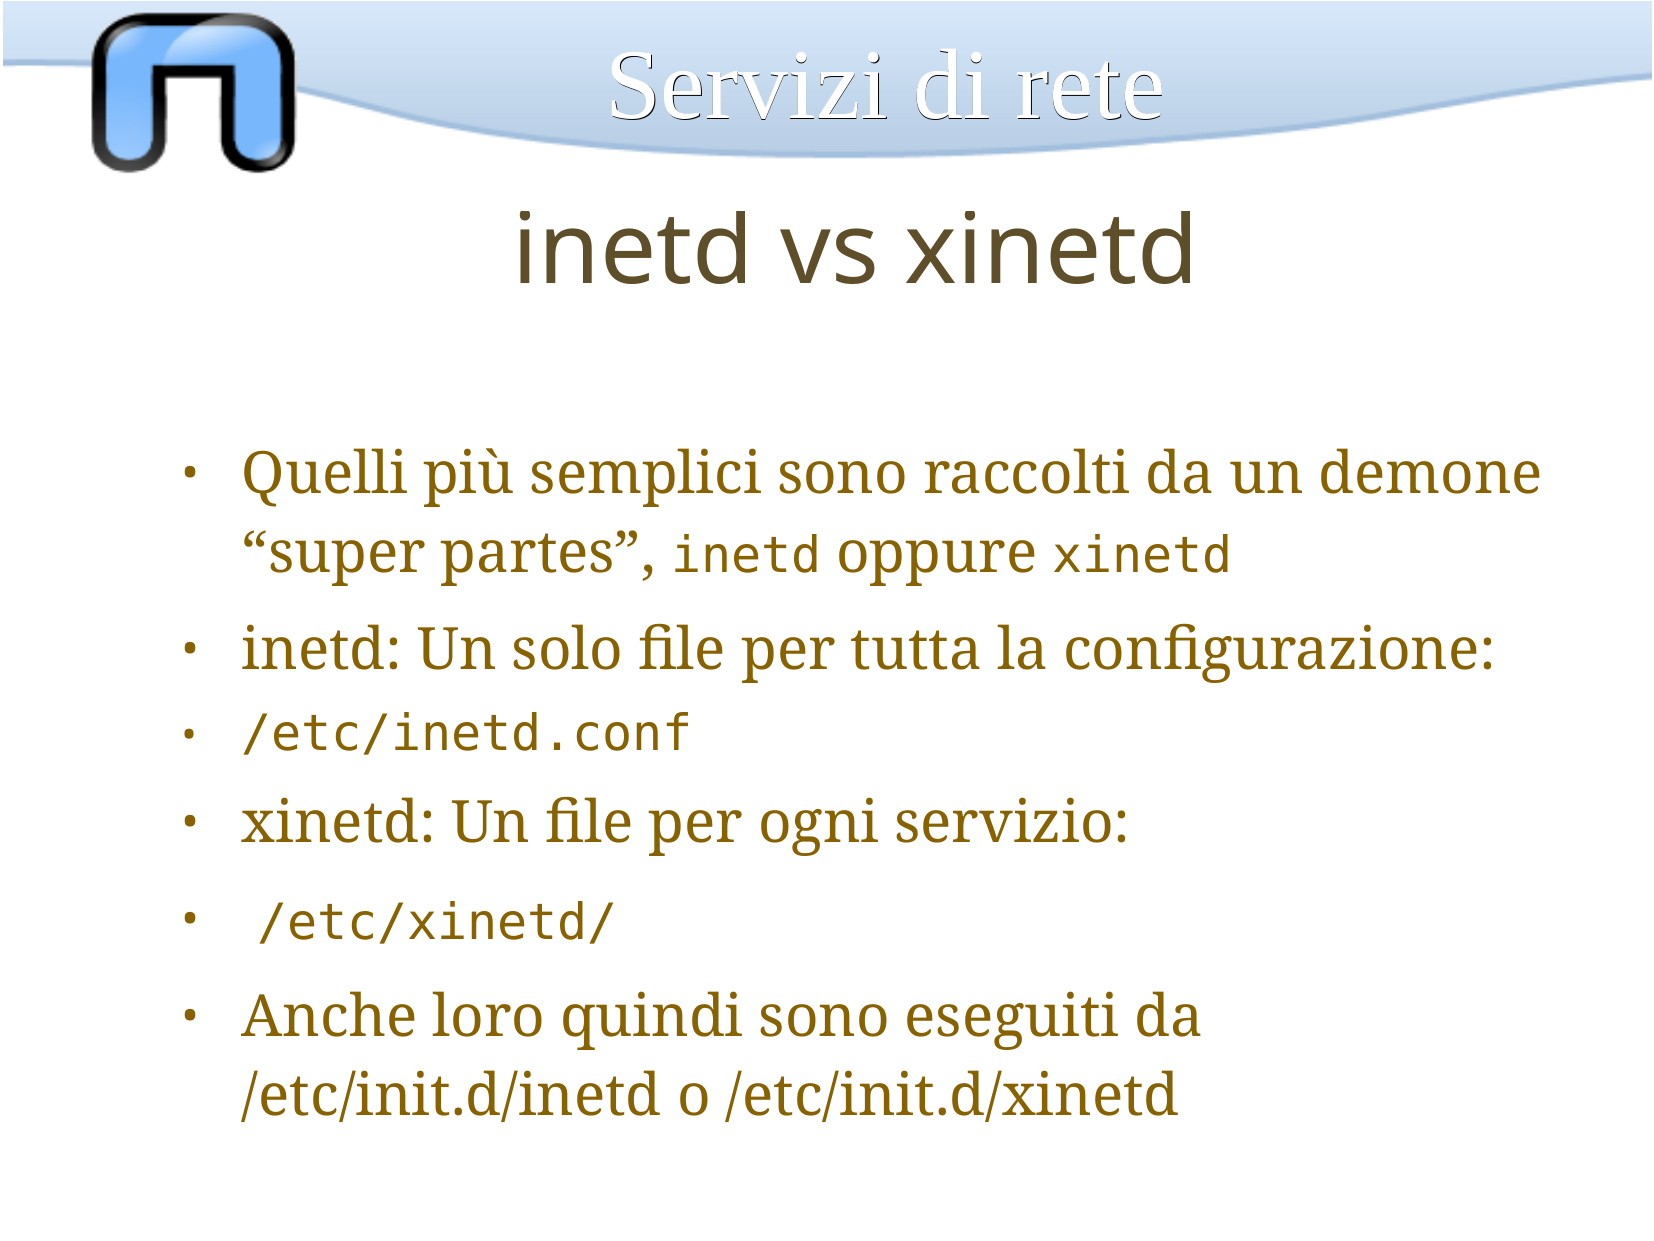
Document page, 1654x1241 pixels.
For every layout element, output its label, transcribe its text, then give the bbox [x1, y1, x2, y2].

list Quelli più semplici sono raccolti da un demone “super partes”, inetd oppure xinetd inetd: Un solo file per tutta la configurazione: /etc/inetd.conf xinetd: Un file per ogni servizio: /etc/xinetd/ Anche loro quindi sono eseguiti da /etc/init.d/inetd o /etc/init.d/xinetd [147, 431, 1565, 1241]
picture [0, 0, 1654, 1241]
title inetd vs xinetd [147, 211, 1565, 408]
text_box Servizi di rete [590, 29, 1182, 266]
